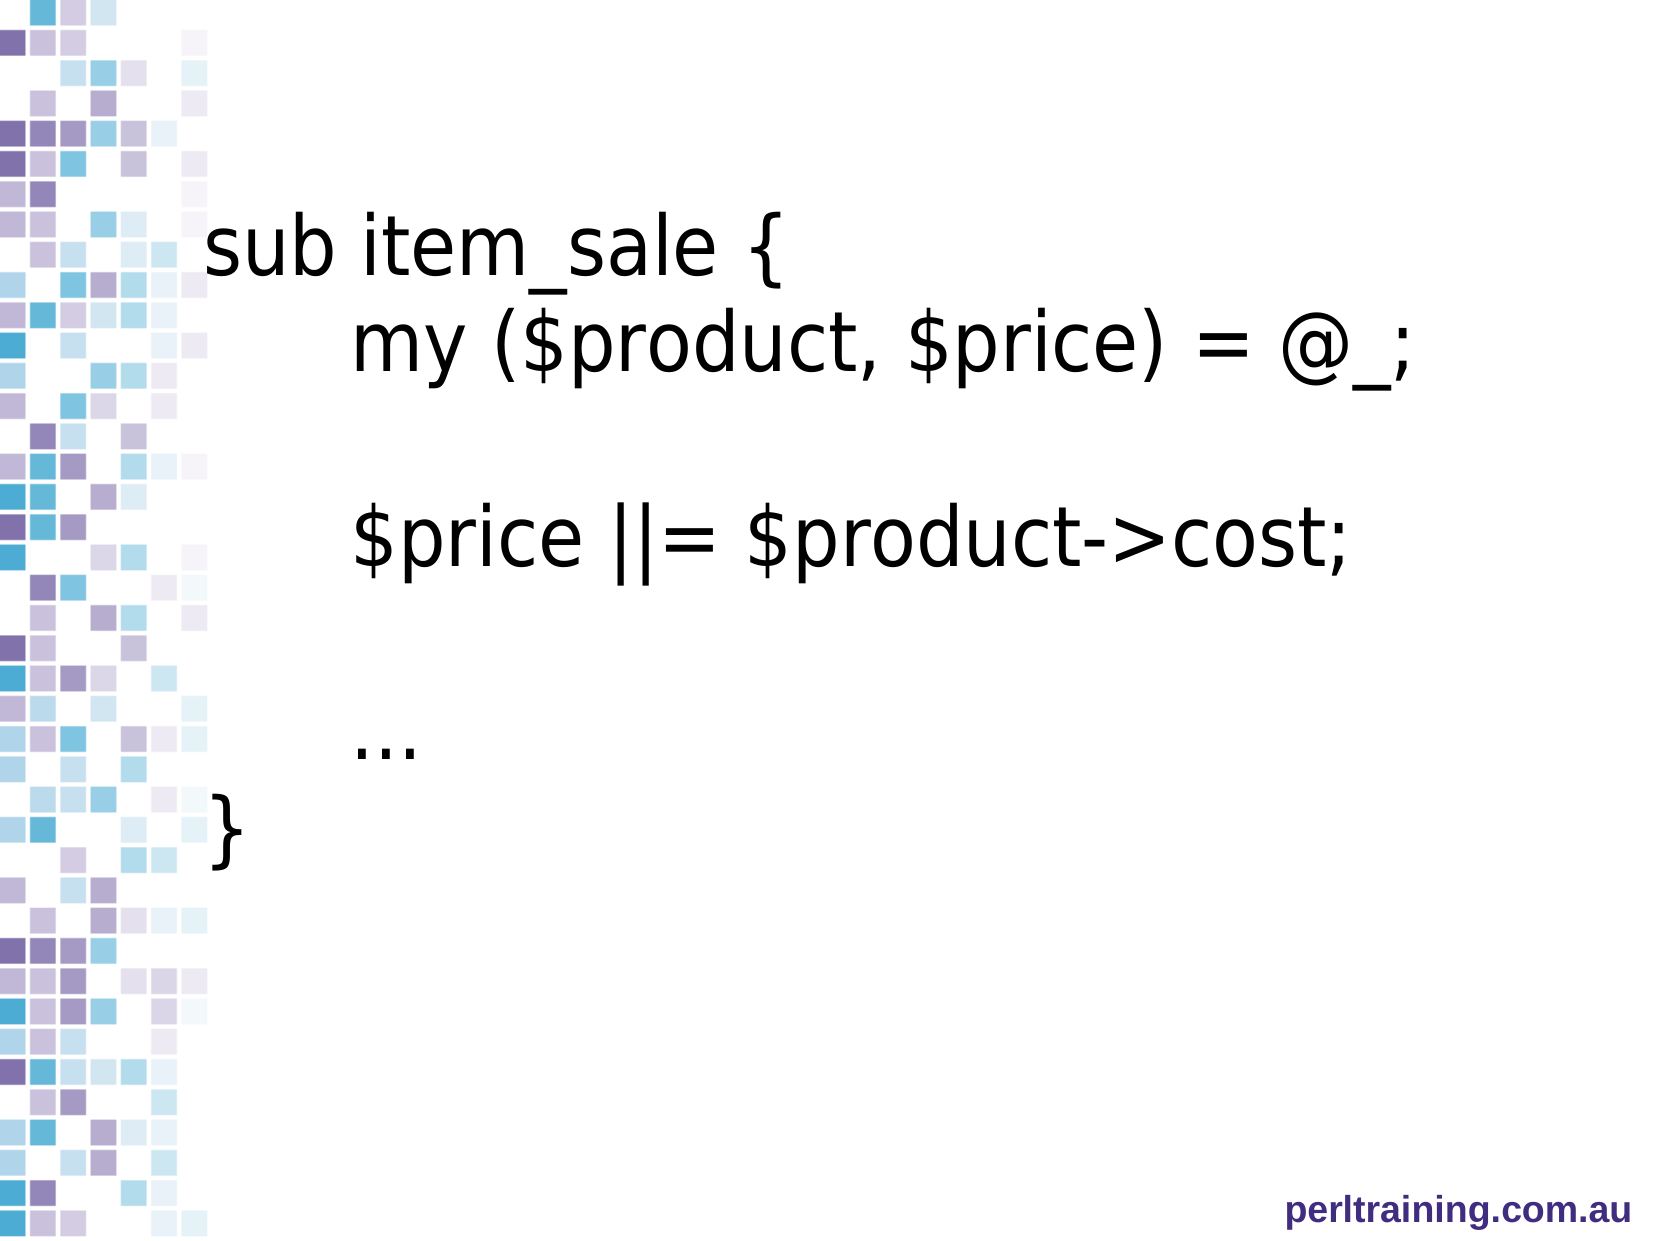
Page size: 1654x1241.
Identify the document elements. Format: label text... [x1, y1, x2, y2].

picture [0, 0, 212, 1241]
title sub item_sale { my ($product, $price) = @_; $price ||= $product->cost; ... } [82, 49, 1625, 1123]
